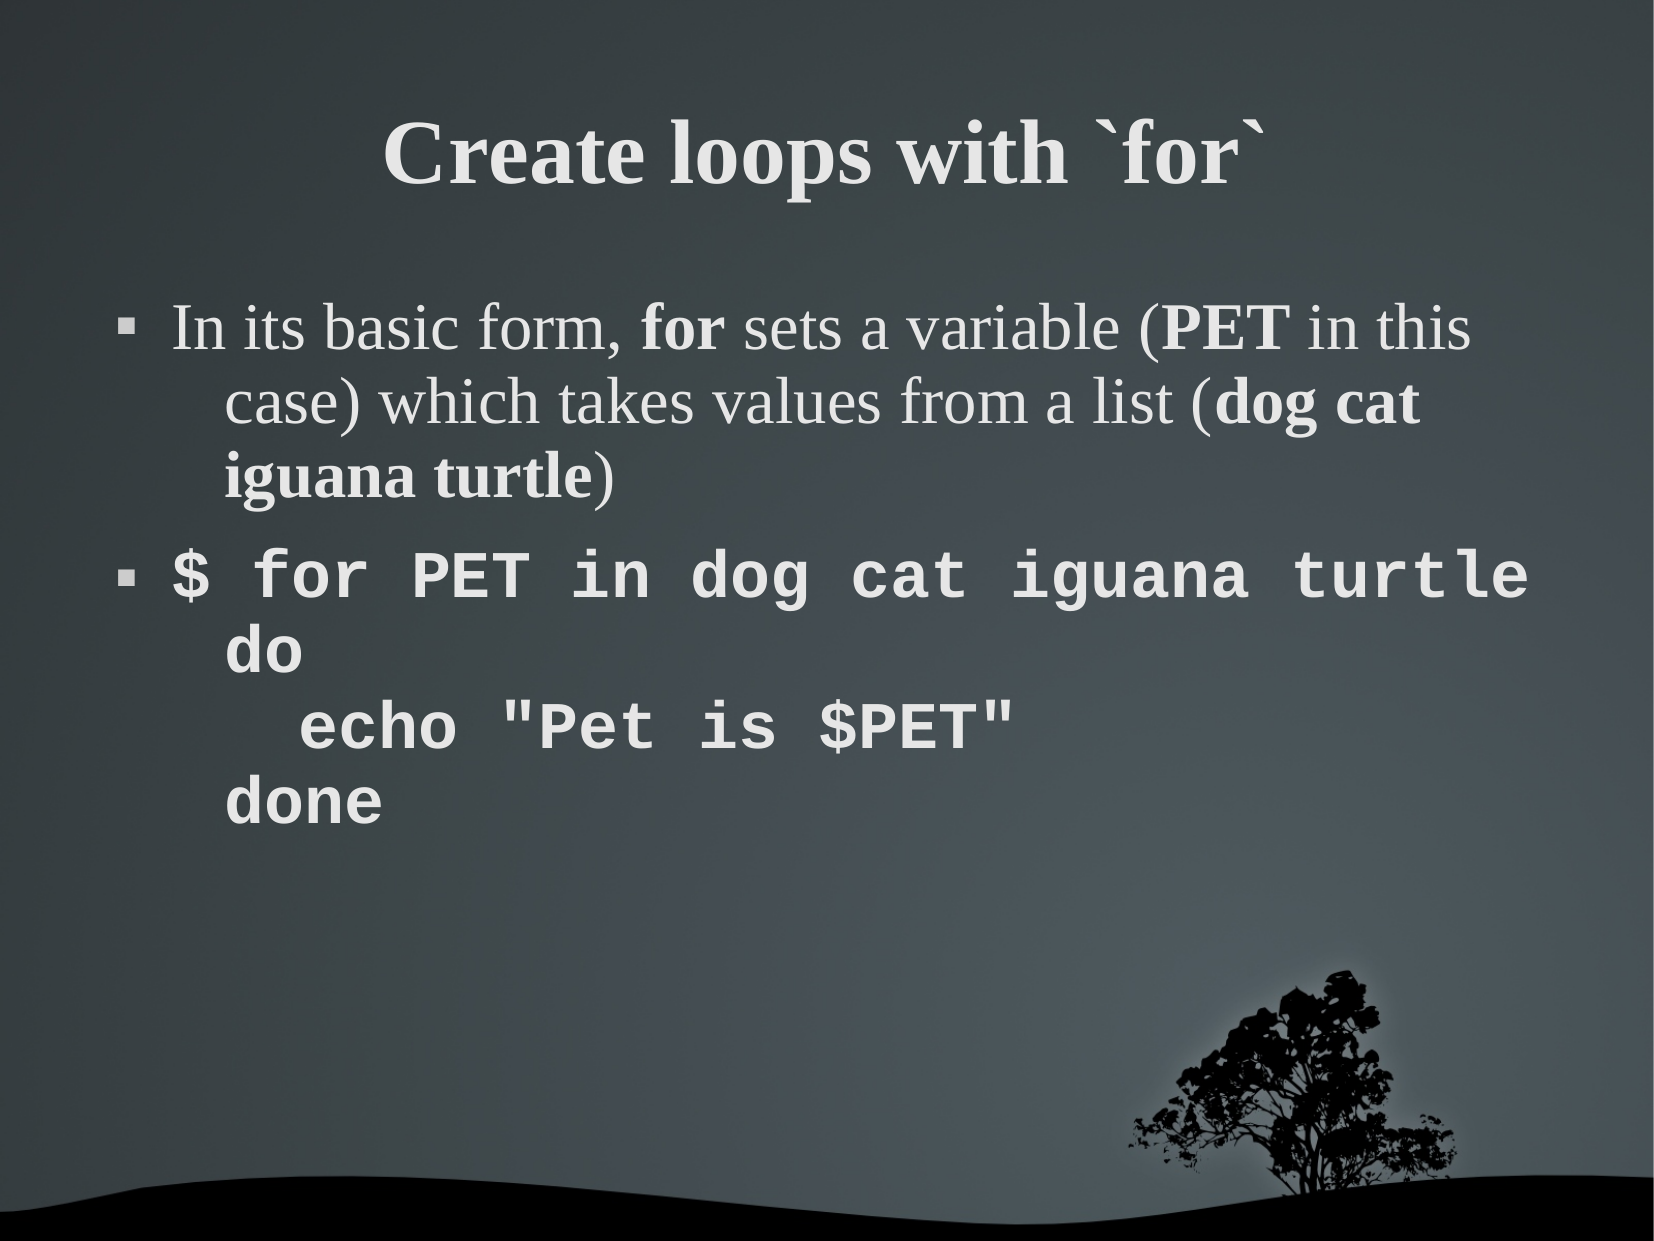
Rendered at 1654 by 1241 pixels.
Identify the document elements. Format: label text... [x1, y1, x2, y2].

picture [0, 0, 1654, 1241]
title Create loops with `for` [82, 49, 1571, 257]
list In its basic form, for sets a variable (PET in this case) which takes values from a list (dog cat iguana turtle) $ for PET in dog cat iguana turtle do echo "Pet is $PET" done [82, 290, 1571, 1109]
